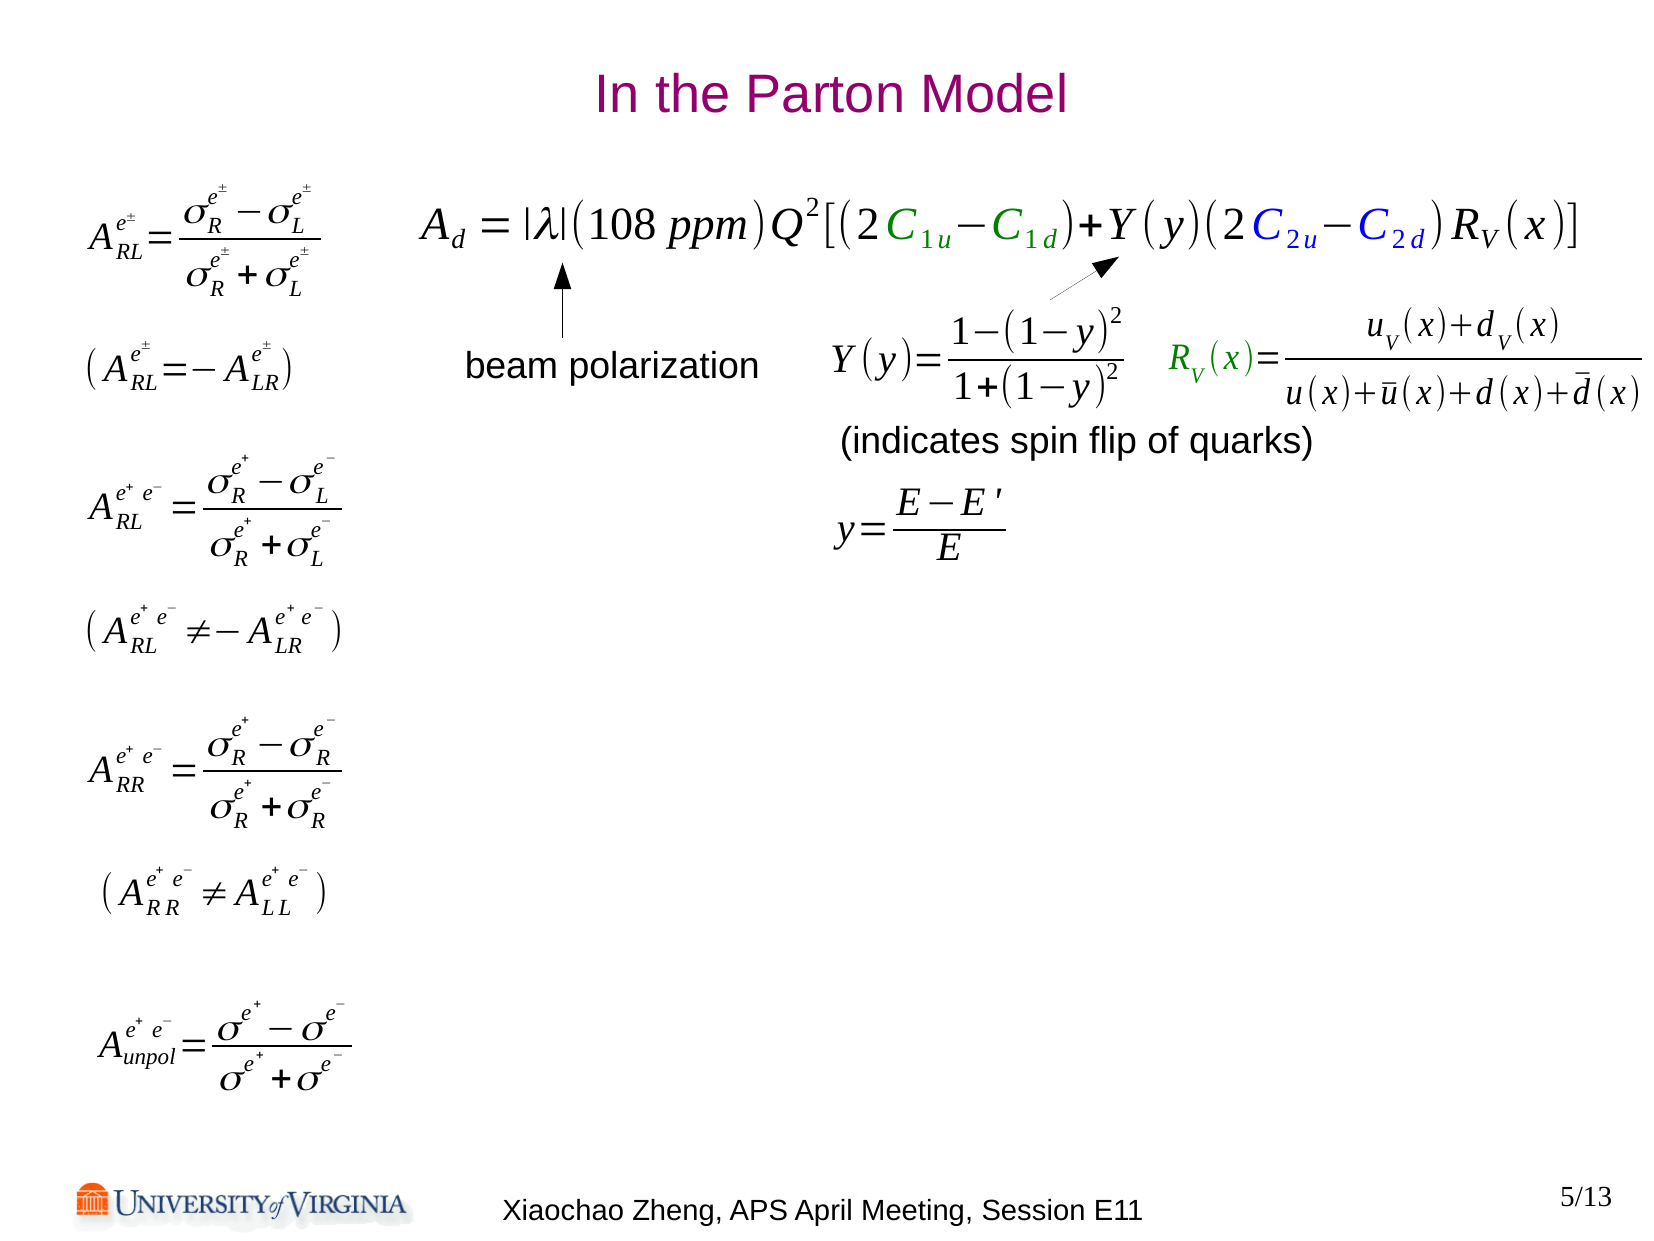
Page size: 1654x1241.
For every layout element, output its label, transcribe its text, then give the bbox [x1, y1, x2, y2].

chart [75, 450, 353, 571]
chart [90, 862, 338, 920]
text_box beam polarization [450, 337, 825, 395]
chart [75, 600, 352, 658]
title In the Parton Model [126, 37, 1538, 150]
chart [825, 307, 1132, 412]
chart [75, 337, 305, 395]
text_box (indicates spin flip of quarks) [825, 412, 1388, 470]
chart [410, 197, 1586, 258]
chart [1162, 294, 1648, 415]
chart [84, 996, 364, 1094]
chart [75, 180, 331, 301]
chart [829, 487, 1013, 574]
picture [53, 1165, 427, 1241]
chart [75, 712, 353, 833]
